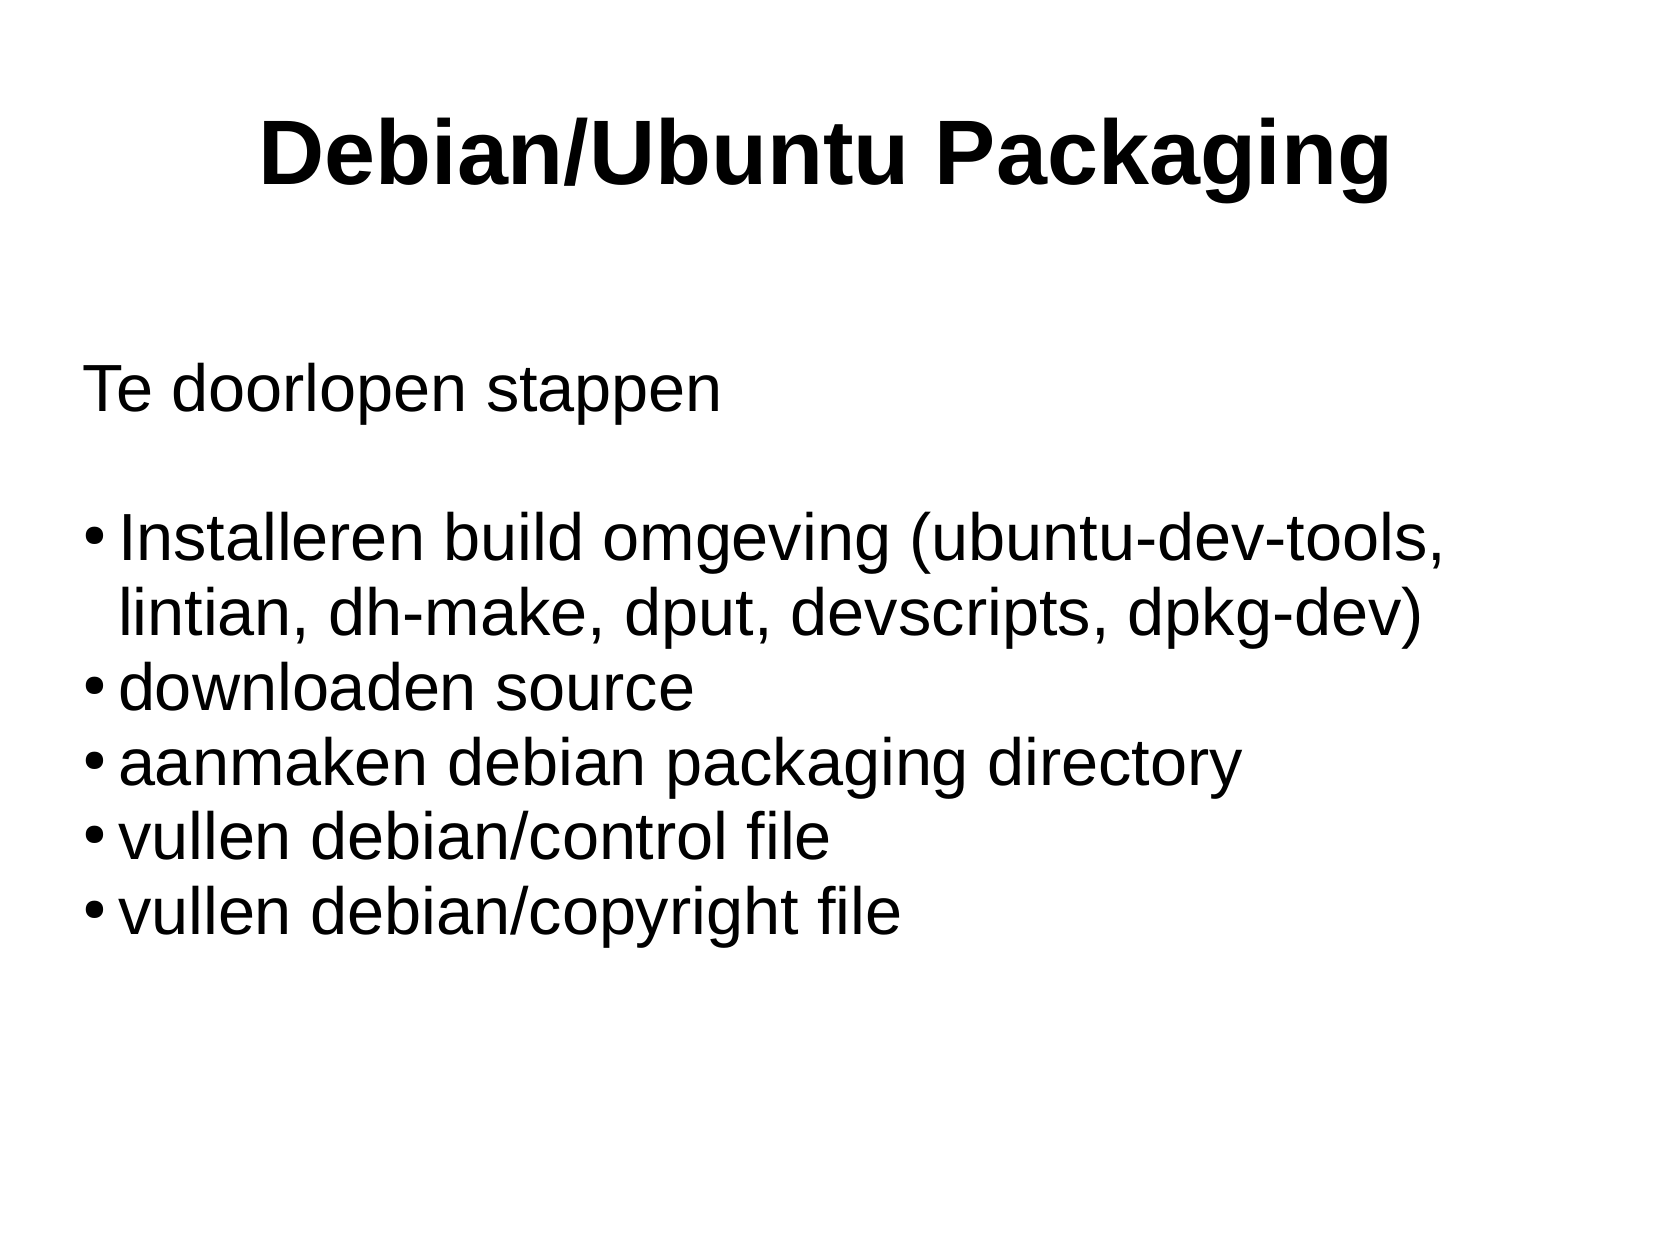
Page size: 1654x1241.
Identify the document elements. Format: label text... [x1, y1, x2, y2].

title Debian/Ubuntu Packaging [82, 49, 1571, 257]
subtitle Te doorlopen stappen Installeren build omgeving (ubuntu-dev-tools, lintian, dh-make, dput, devscripts, dpkg-dev) downloaden source aanmaken debian packaging directory vullen debian/control file vullen debian/copyright file [82, 290, 1571, 1010]
